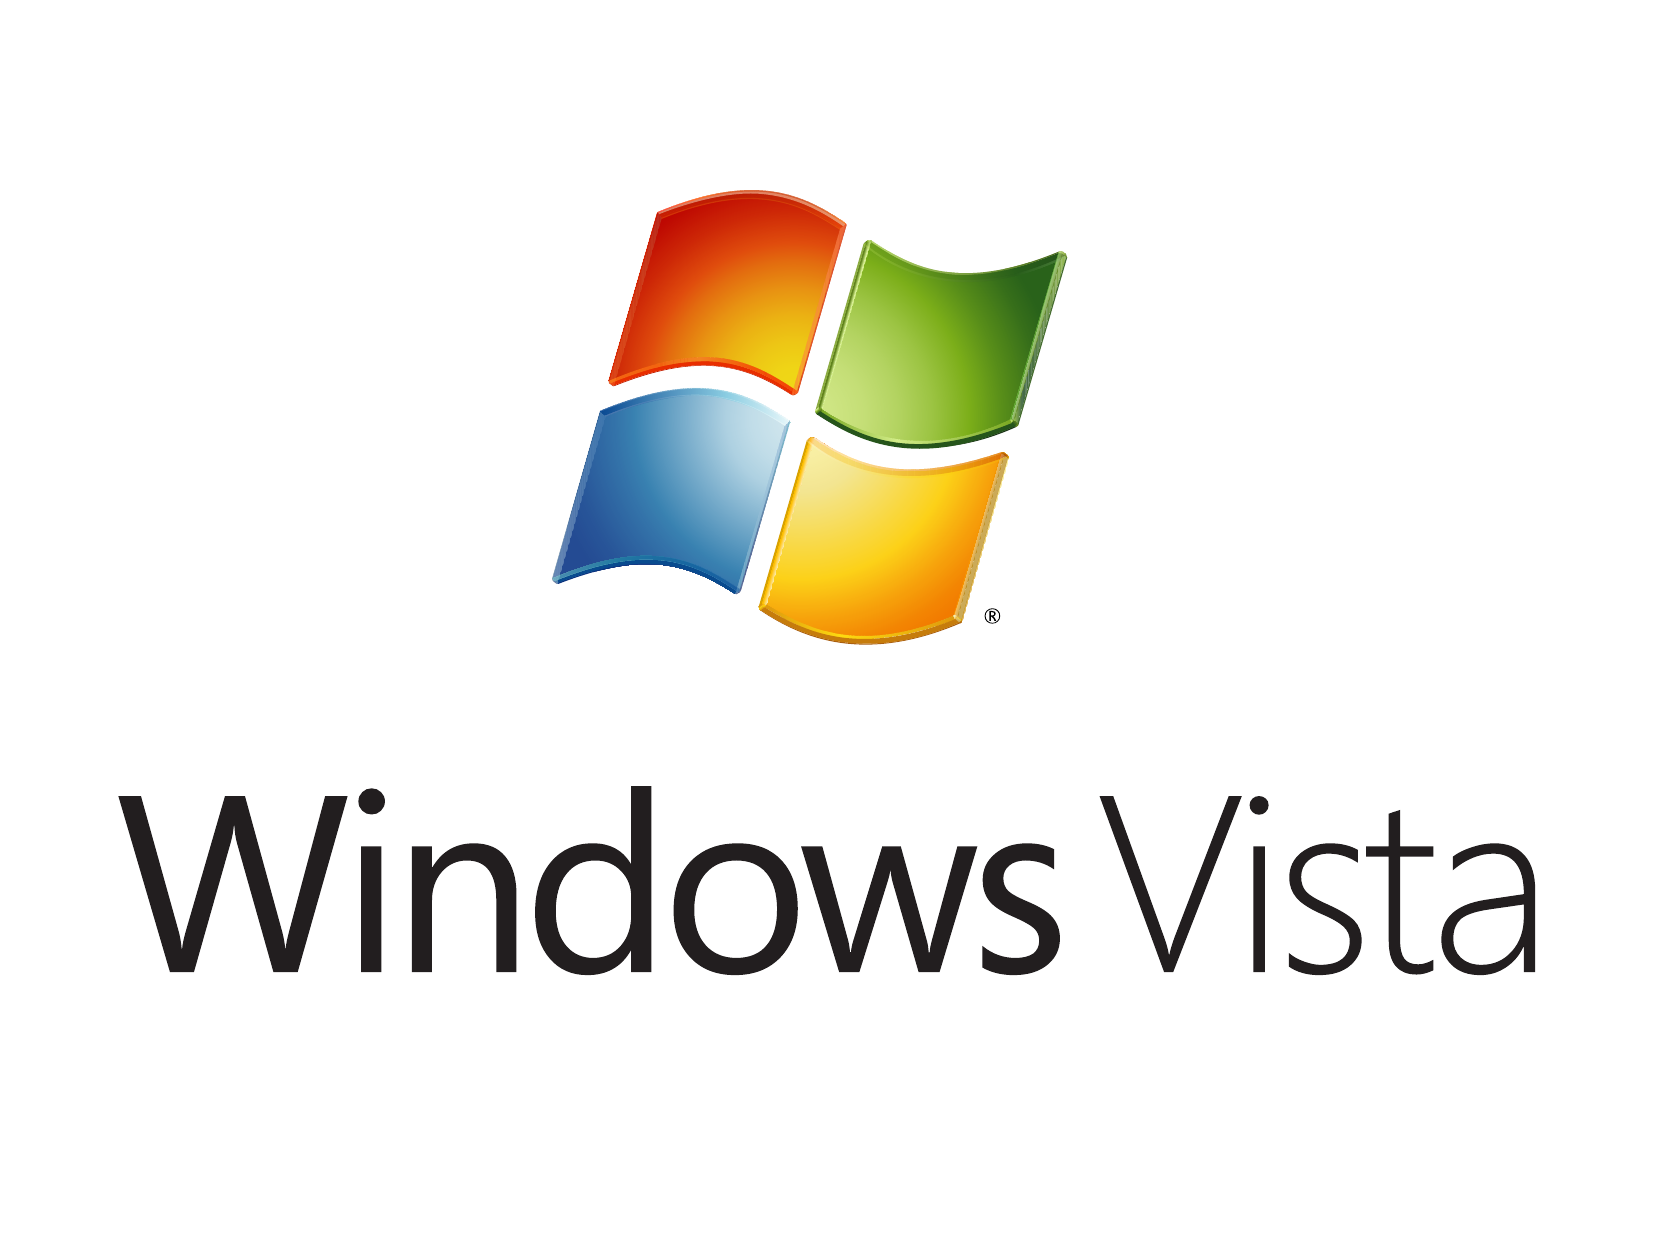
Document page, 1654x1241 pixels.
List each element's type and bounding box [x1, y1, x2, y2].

picture [544, 155, 1109, 715]
picture [118, 785, 1536, 976]
